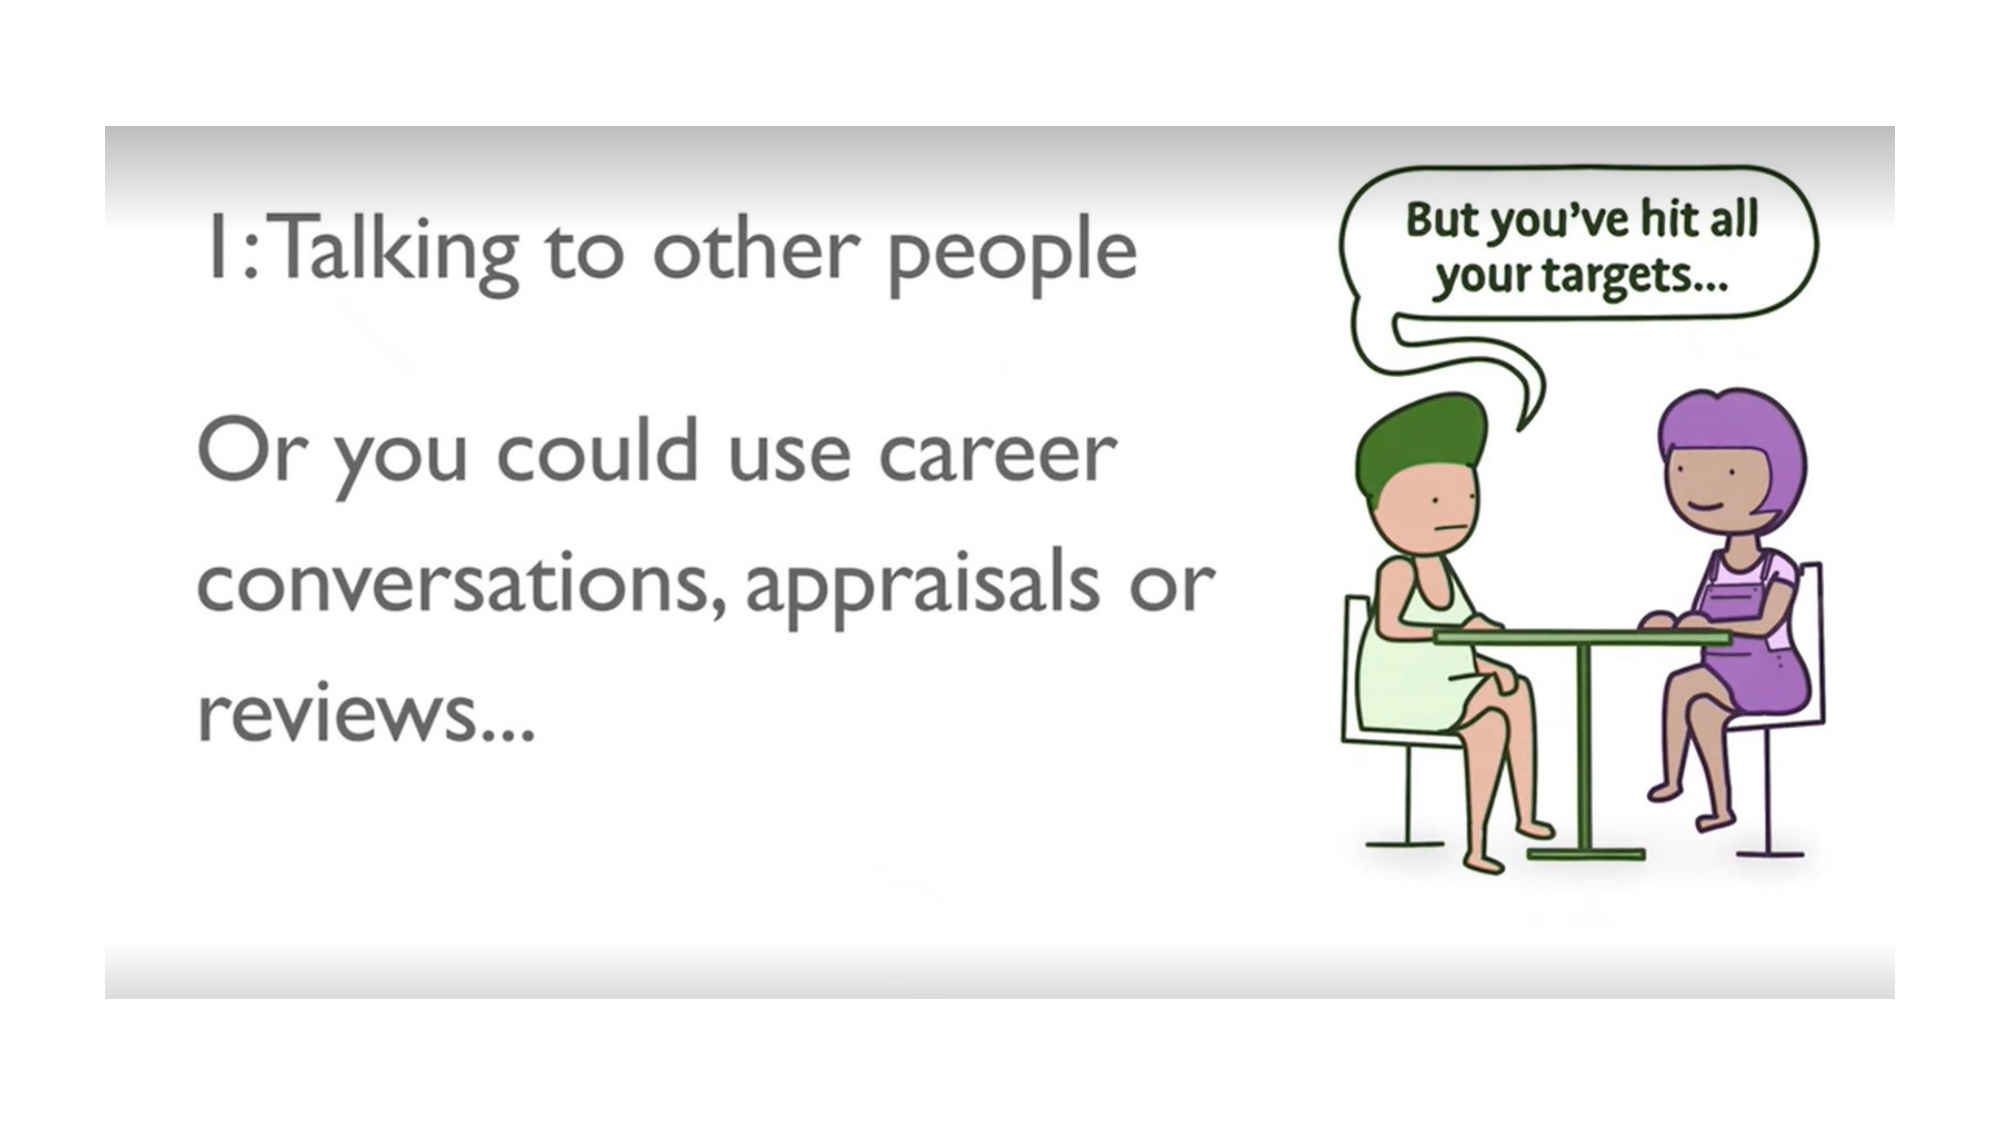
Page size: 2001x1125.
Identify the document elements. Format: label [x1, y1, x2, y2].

picture [105, 126, 1895, 999]
